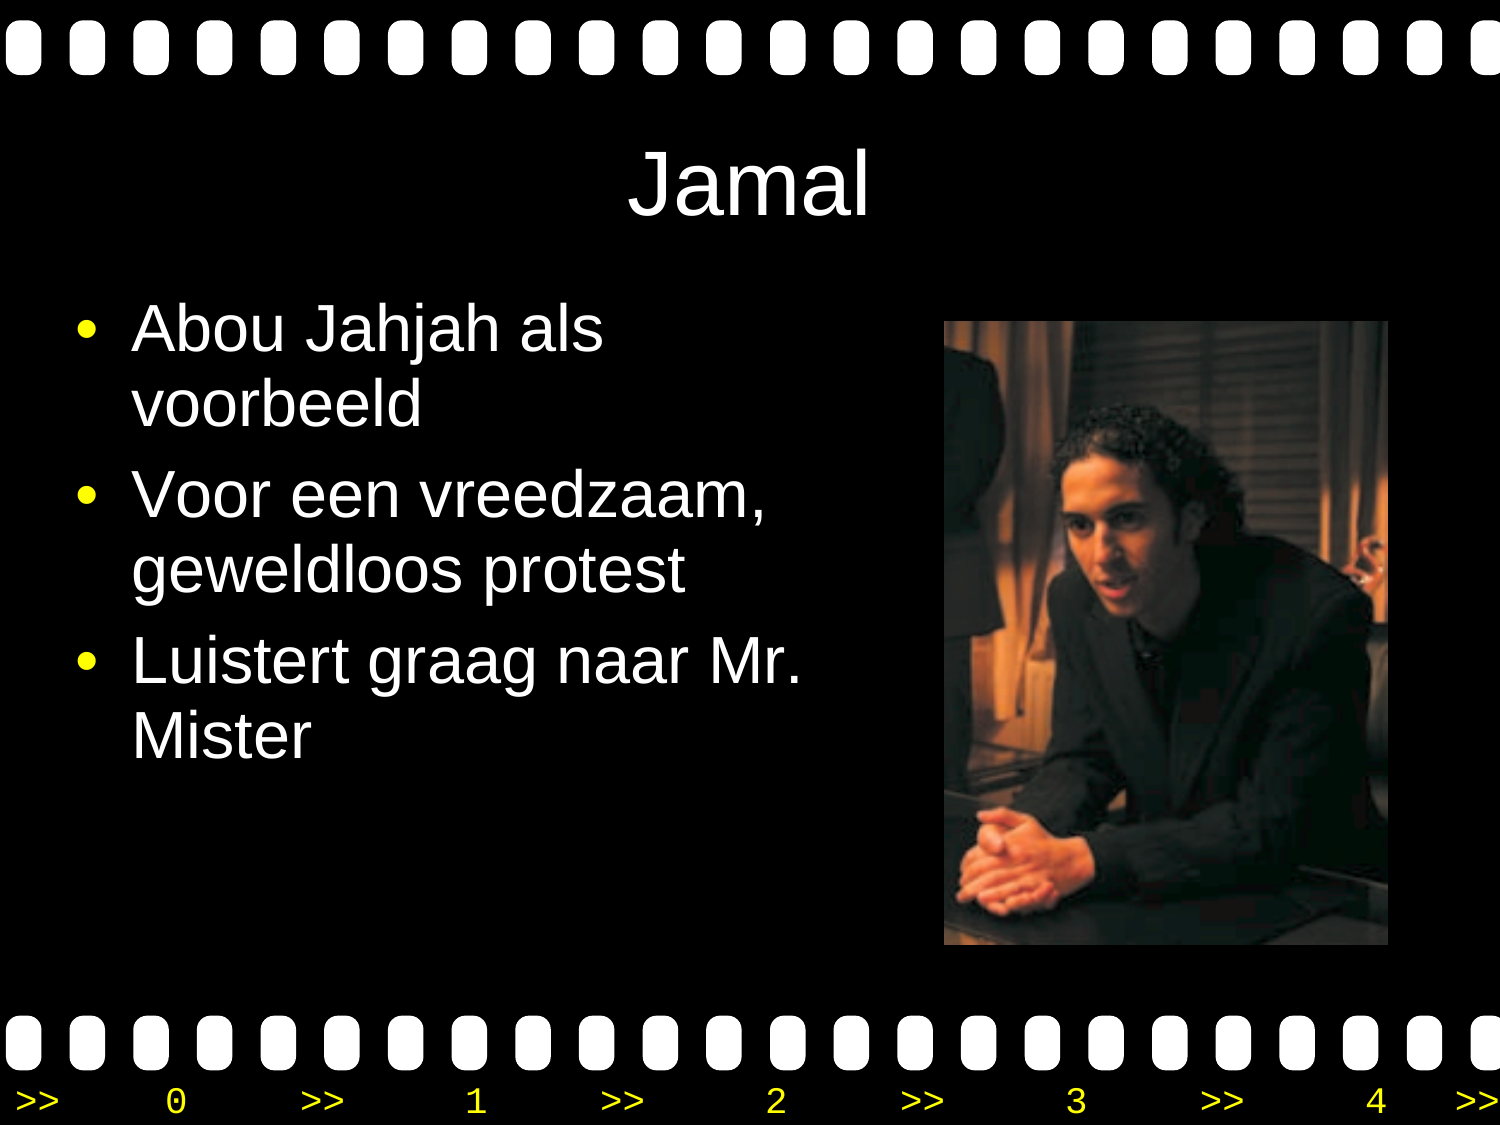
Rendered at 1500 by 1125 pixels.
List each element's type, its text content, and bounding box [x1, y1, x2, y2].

title Jamal [75, 97, 1426, 271]
picture [944, 321, 1388, 945]
list Abou Jahjah als voorbeeld Voor een vreedzaam, geweldloos protest Luistert graag naar Mr. Mister [75, 290, 857, 1019]
